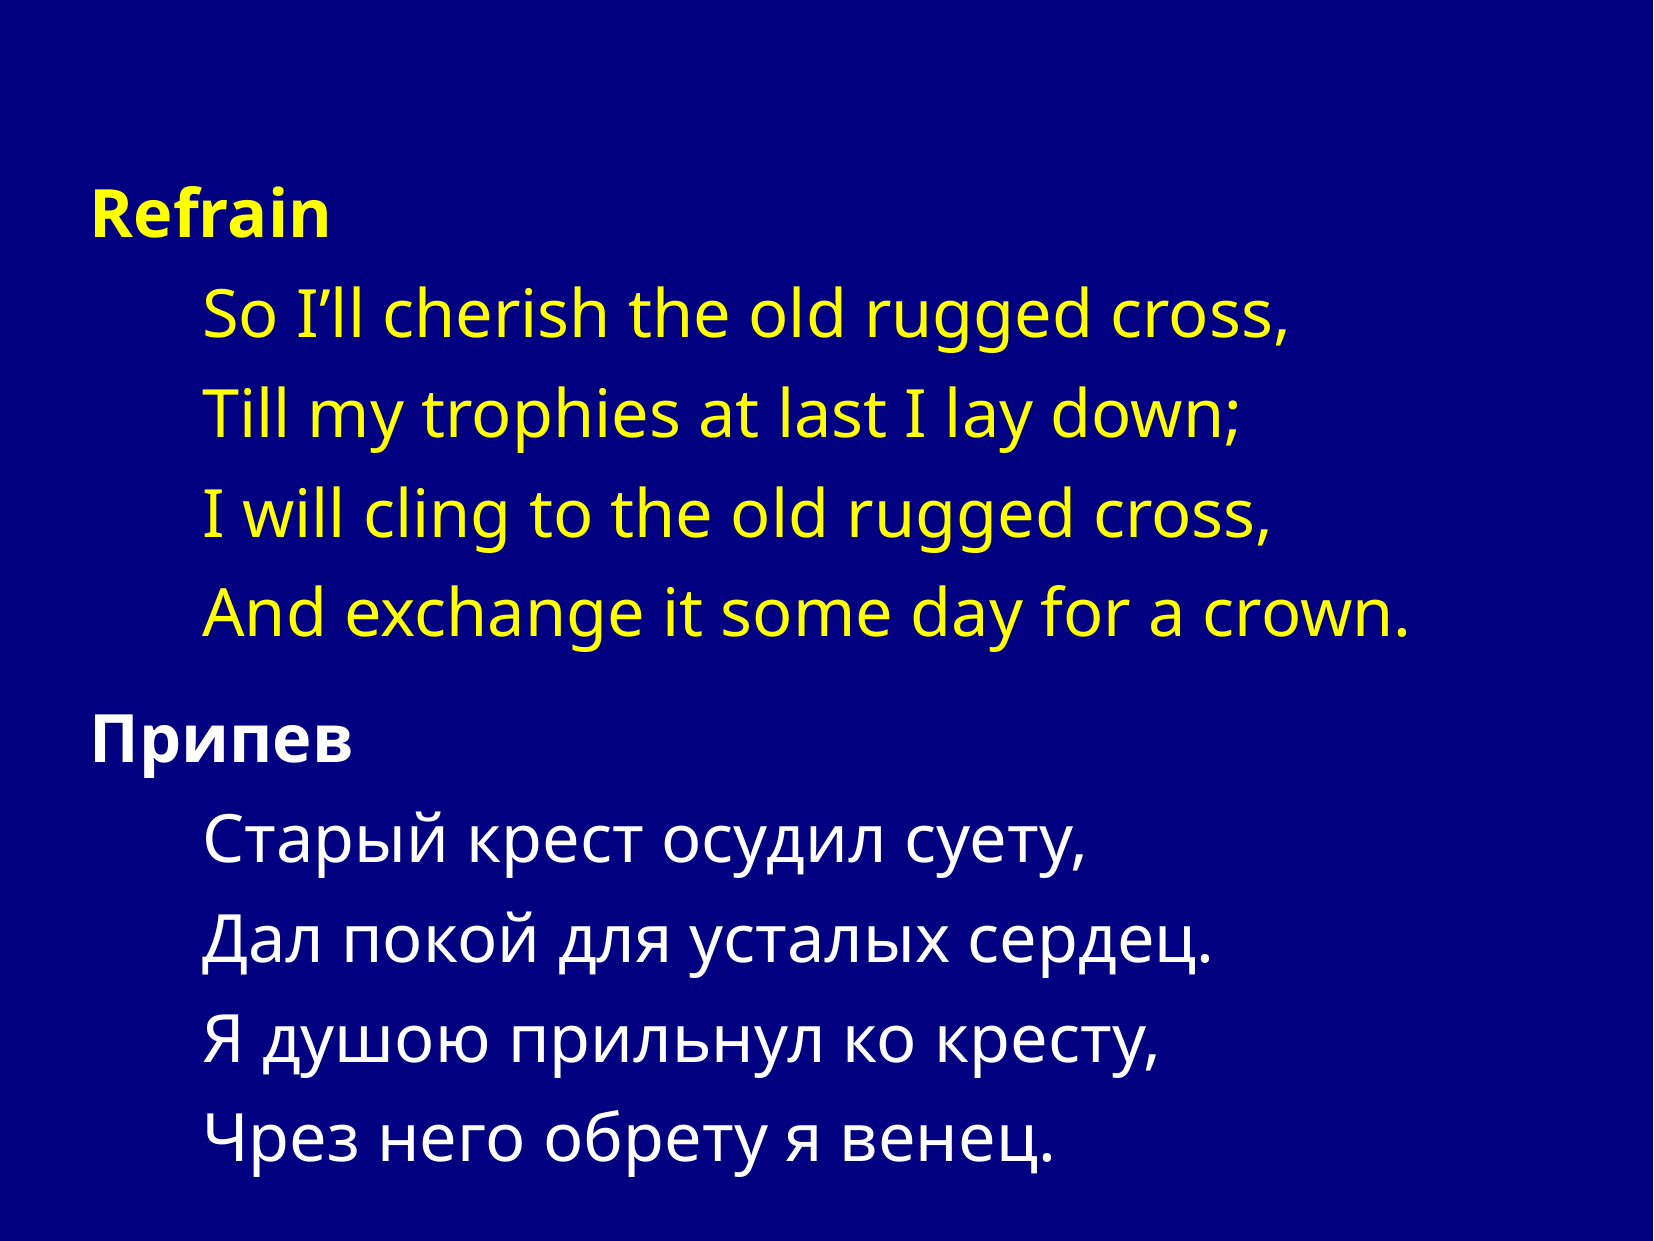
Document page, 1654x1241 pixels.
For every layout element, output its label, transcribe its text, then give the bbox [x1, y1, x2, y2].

text_box Refrain So I’ll cherish the old rugged cross, Till my trophies at last I lay down; I will cling to the old rugged cross, And exchange it some day for a crown. [75, 150, 1576, 675]
text_box Припев Старый крест осудил суету, Дал покой для усталых сердец. Я душою прильнул ко кресту, Чрез него обрету я венец. [75, 675, 1576, 1163]
